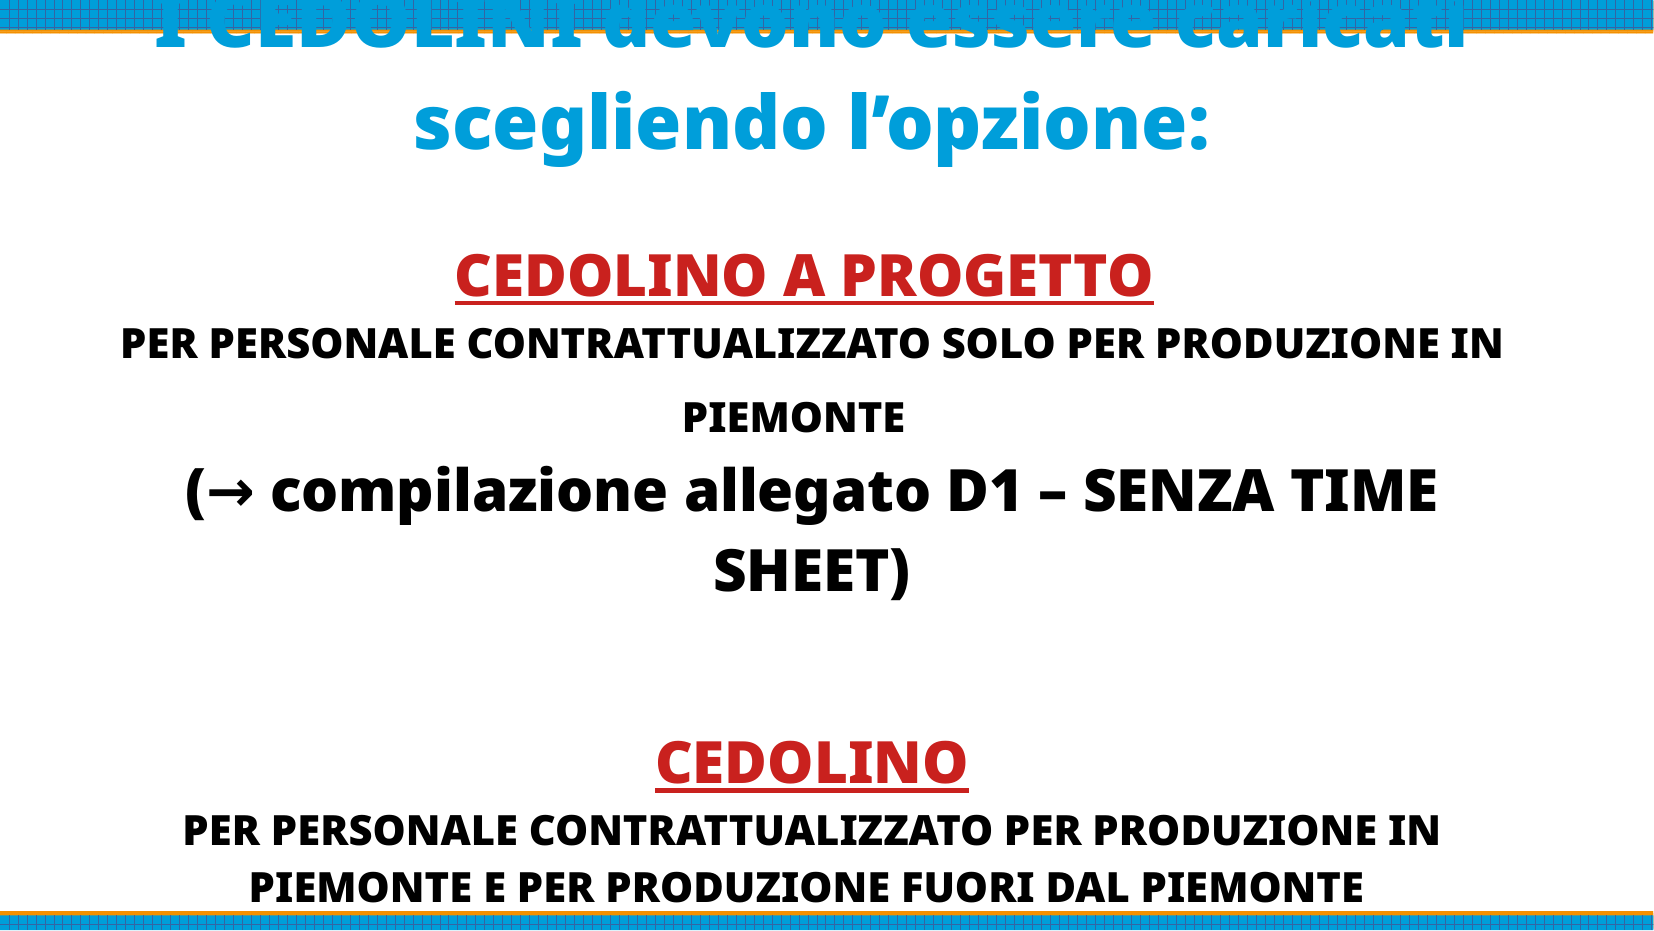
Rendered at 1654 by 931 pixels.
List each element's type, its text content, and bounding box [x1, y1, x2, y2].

subtitle I CEDOLINI devono essere caricati scegliendo l’opzione: CEDOLINO A PROGETTO PER PERSONALE CONTRATTUALIZZATO SOLO PER PRODUZIONE IN PIEMONTE (→ compilazione allegato D1 – SENZA TIME SHEET) CEDOLINO PER PERSONALE CONTRATTUALIZZATO PER PRODUZIONE IN PIEMONTE E PER PRODUZIONE FUORI DAL PIEMONTE (→ compilazione allegato D + TIME SHEET) [88, 59, 1536, 903]
